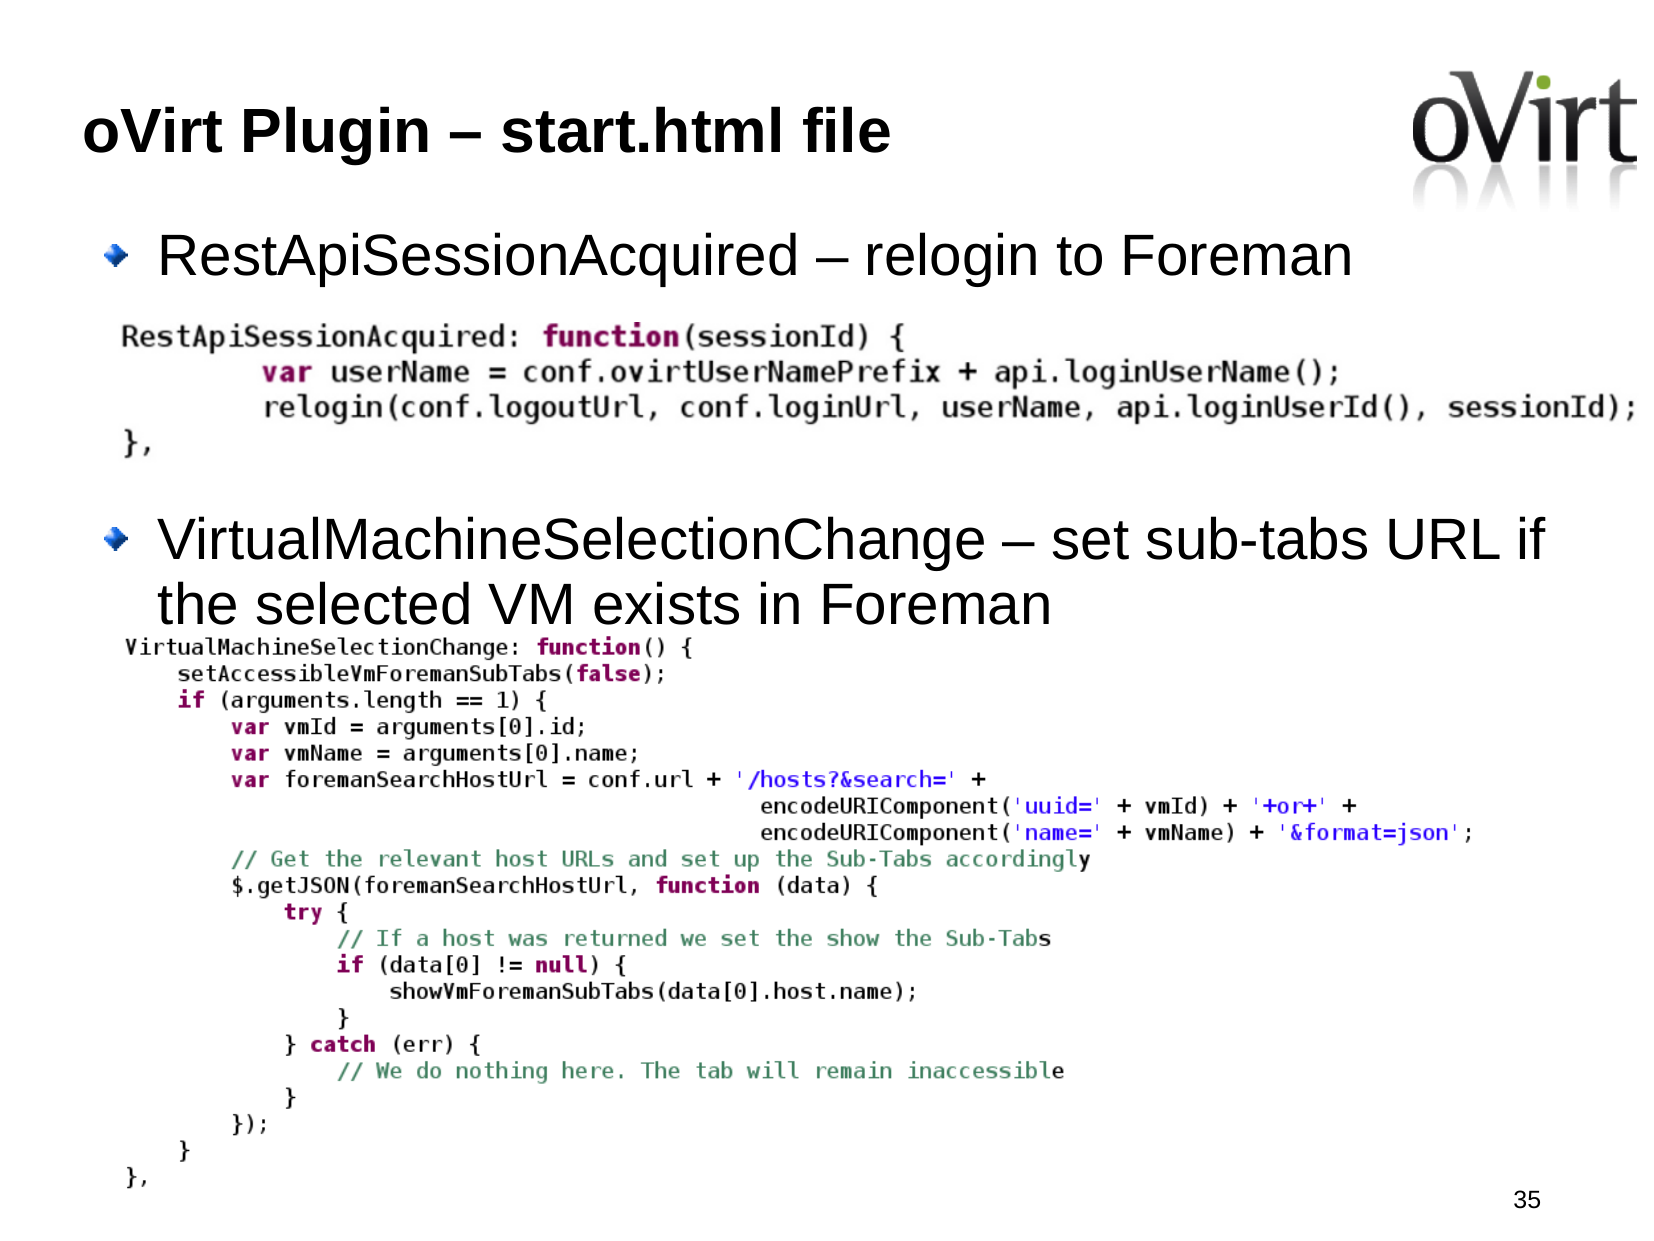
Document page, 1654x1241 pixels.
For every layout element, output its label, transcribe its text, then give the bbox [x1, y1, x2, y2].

picture [118, 322, 1652, 463]
list RestApiSessionAcquired – relogin to Foreman VirtualMachineSelectionChange – set sub-tabs URL if the selected VM exists in Foreman [86, 222, 1576, 1017]
picture [1413, 63, 1637, 212]
picture [122, 635, 1478, 1191]
title oVirt Plugin – start.html file [82, 37, 1303, 226]
